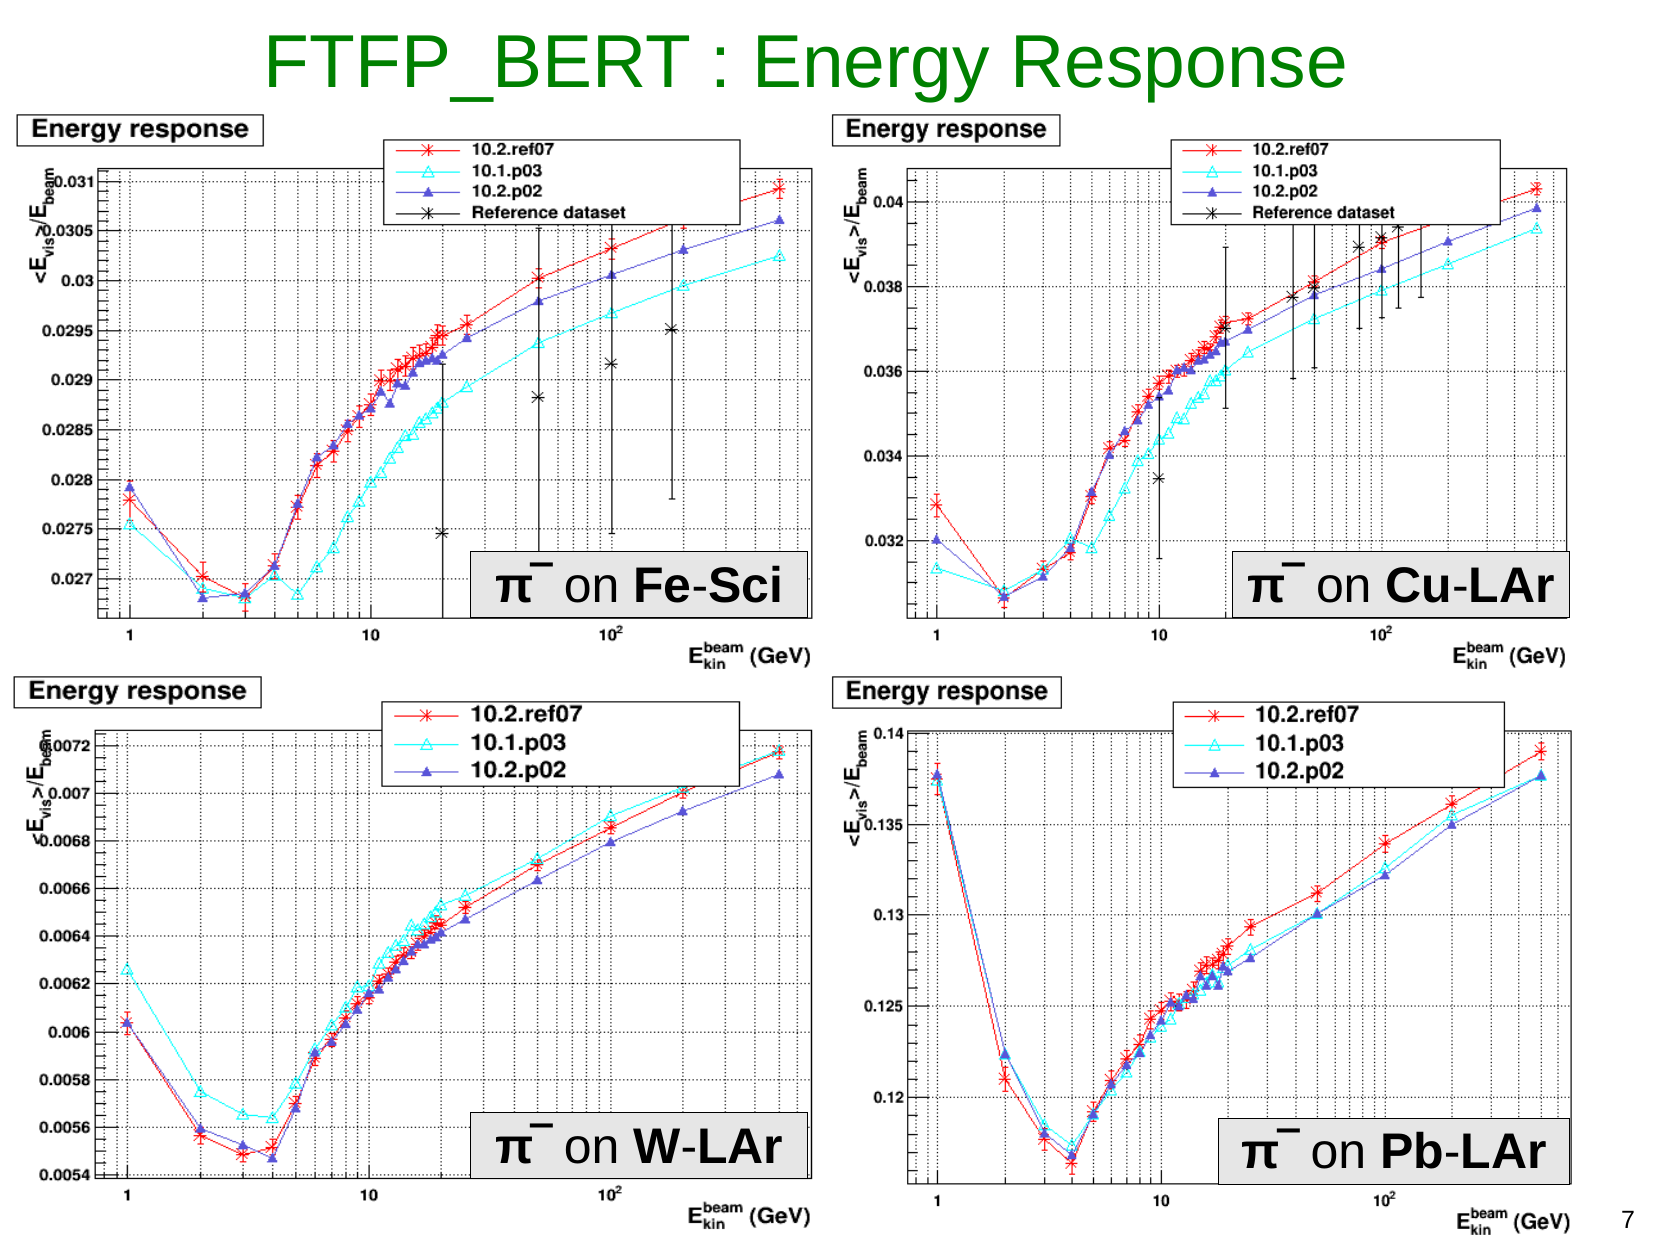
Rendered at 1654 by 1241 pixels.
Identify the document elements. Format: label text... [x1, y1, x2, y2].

picture [6, 112, 1654, 1241]
text_box π‾ on Pb-LAr [1218, 1118, 1570, 1185]
title FTFP_BERT : Energy Response [37, 11, 1576, 111]
text_box 7 [1607, 1200, 1649, 1239]
text_box π‾ on Cu-LAr [1232, 551, 1570, 618]
text_box π‾ on Fe-Sci [470, 551, 808, 618]
text_box π‾ on W-LAr [470, 1112, 808, 1179]
